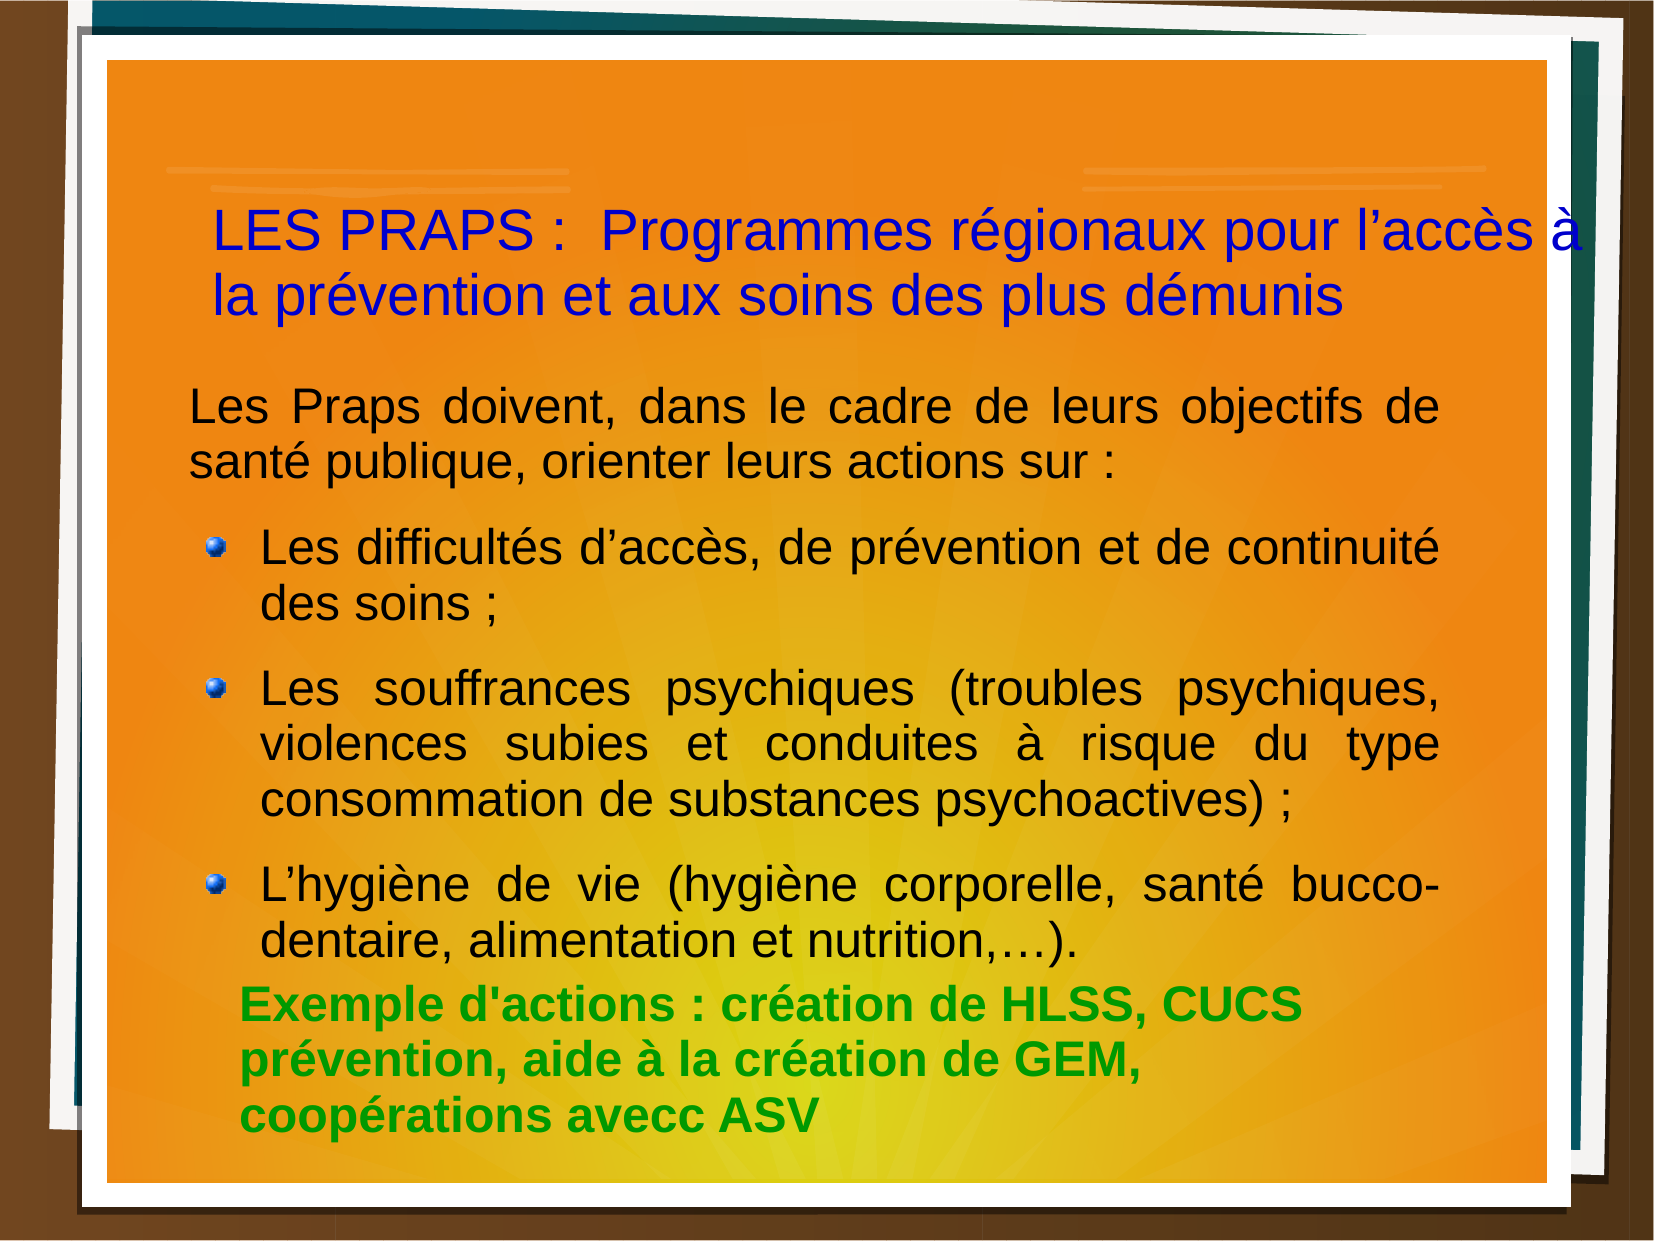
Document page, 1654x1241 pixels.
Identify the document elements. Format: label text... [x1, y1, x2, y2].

title LES PRAPS : Programmes régionaux pour l’accès à la prévention et aux soins des plus démunis [212, 159, 1595, 367]
text_box Exemple d'actions : création de HLSS, CUCS prévention, aide à la création de GEM, coopérations avecc ASV [224, 968, 1441, 1151]
list Les Praps doivent, dans le cadre de leurs objectifs de santé publique, orienter leurs actions sur : Les difficultés d’accès, de prévention et de continuité des soins ; Les souffrances psychiques (troubles psychiques, violences subies et conduites à risque du type consommation de substances psychoactives) ; L’hygiène de vie (hygiène corporelle, santé bucco-dentaire, alimentation et nutrition,…). [188, 377, 1441, 1169]
